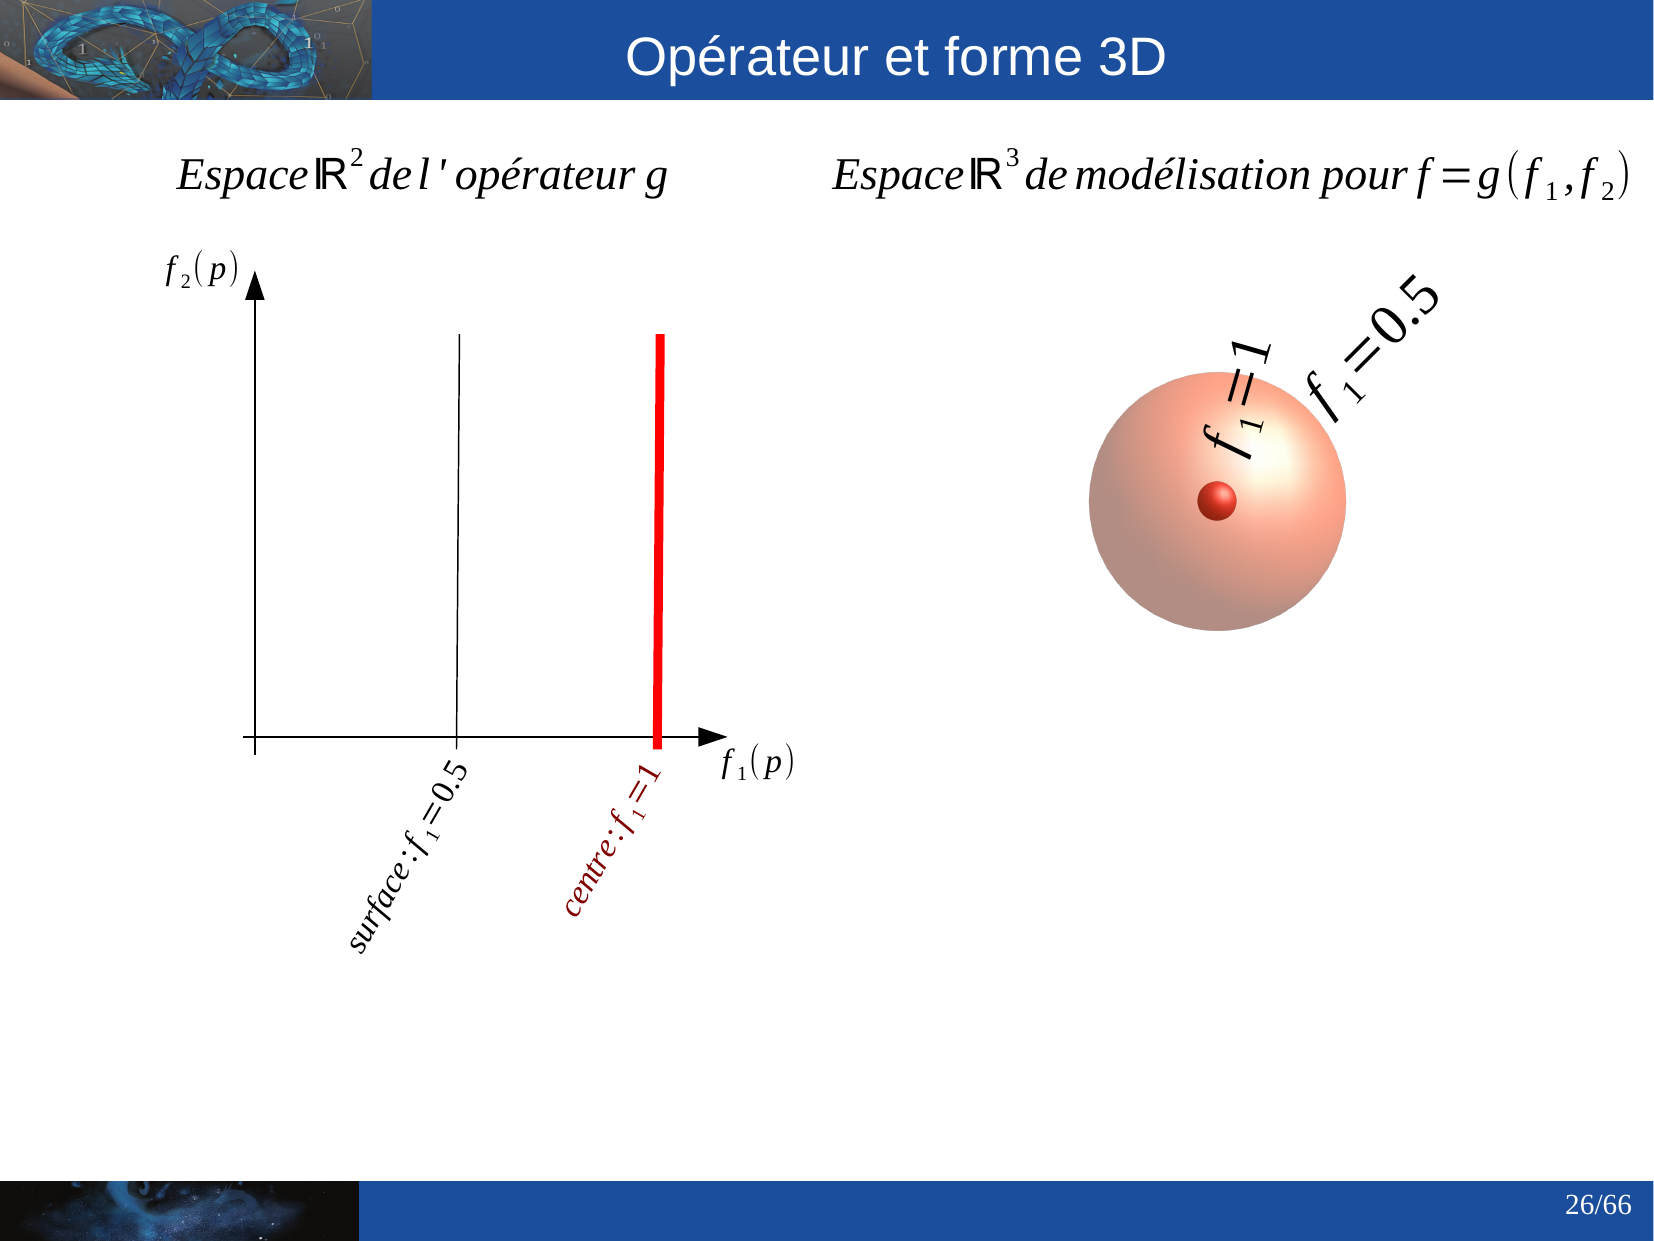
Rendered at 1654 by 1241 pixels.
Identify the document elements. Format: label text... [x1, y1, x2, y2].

chart [1187, 321, 1295, 472]
chart [717, 742, 800, 786]
chart [548, 752, 676, 930]
chart [1284, 257, 1464, 437]
title Opérateur et forme 3D [387, 10, 1407, 102]
chart [161, 249, 243, 293]
chart [822, 142, 1639, 207]
chart [167, 142, 676, 204]
chart [333, 751, 483, 967]
picture [0, 0, 1654, 100]
picture [0, 1181, 1654, 1241]
